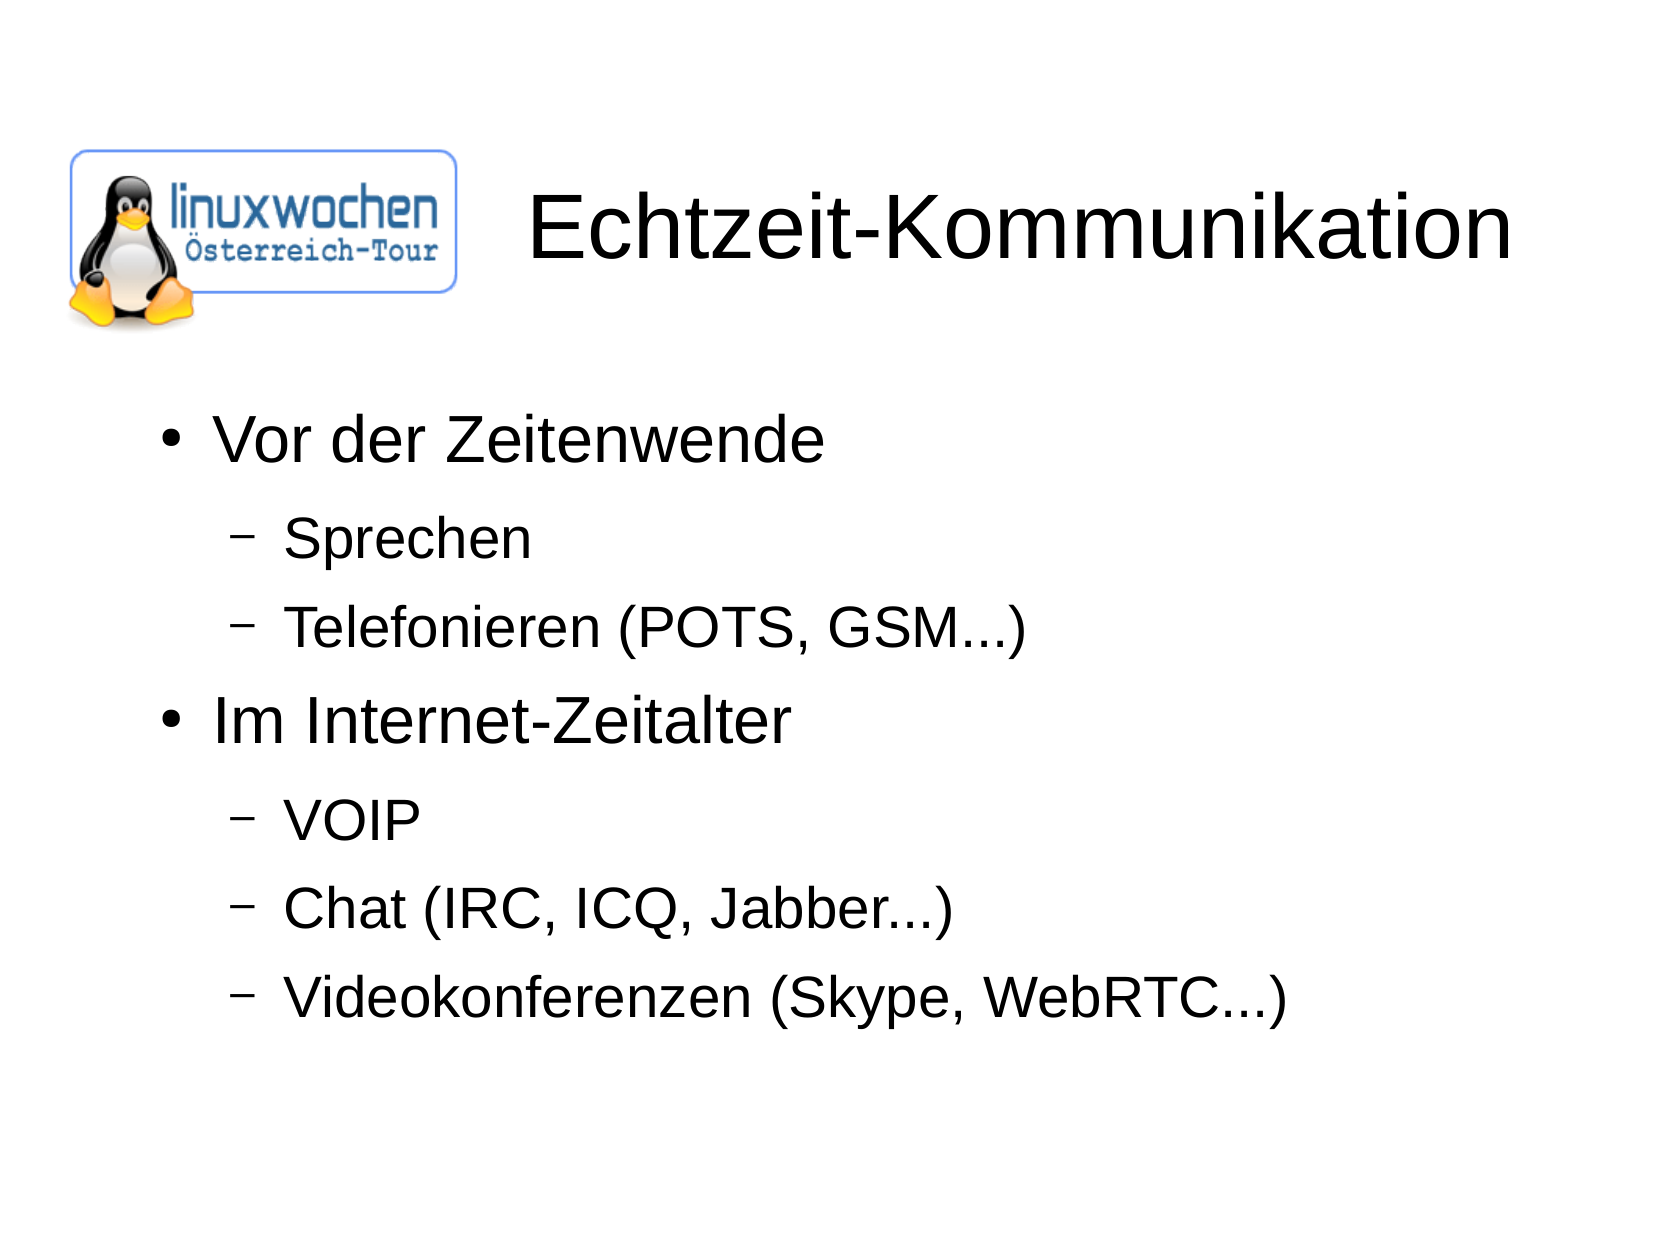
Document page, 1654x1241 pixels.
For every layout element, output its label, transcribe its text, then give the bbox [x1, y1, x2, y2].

title Echtzeit-Kommunikation [471, 123, 1571, 331]
list Vor der Zeitenwende Sprechen Telefonieren (POTS, GSM...) Im Internet-Zeitalter VOIP Chat (IRC, ICQ, Jabber...) Videokonferenzen (Skype, WebRTC...) [141, 401, 1536, 1170]
picture [37, 129, 472, 338]
